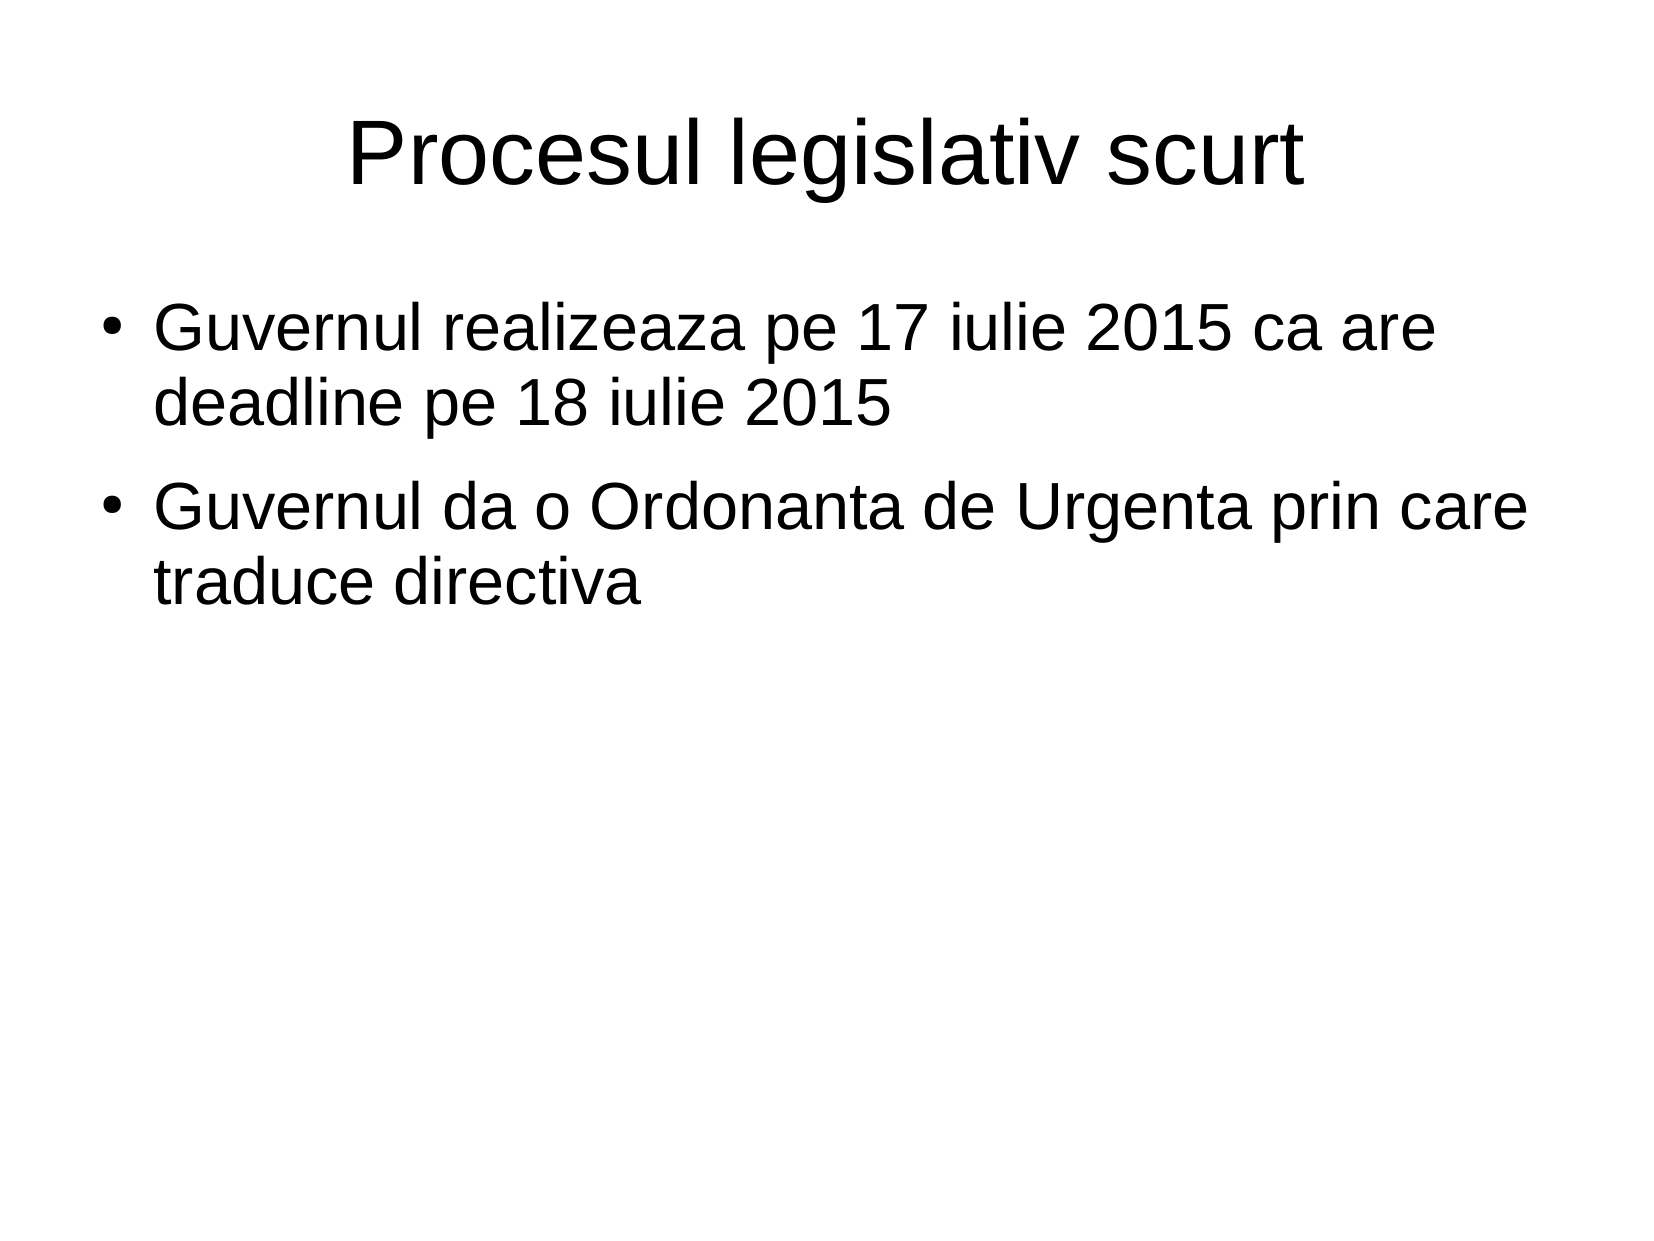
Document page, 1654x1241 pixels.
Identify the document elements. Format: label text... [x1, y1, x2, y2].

list Guvernul realizeaza pe 17 iulie 2015 ca are deadline pe 18 iulie 2015 Guvernul da o Ordonanta de Urgenta prin care traduce directiva [82, 290, 1538, 1010]
title Procesul legislativ scurt [82, 49, 1571, 257]
